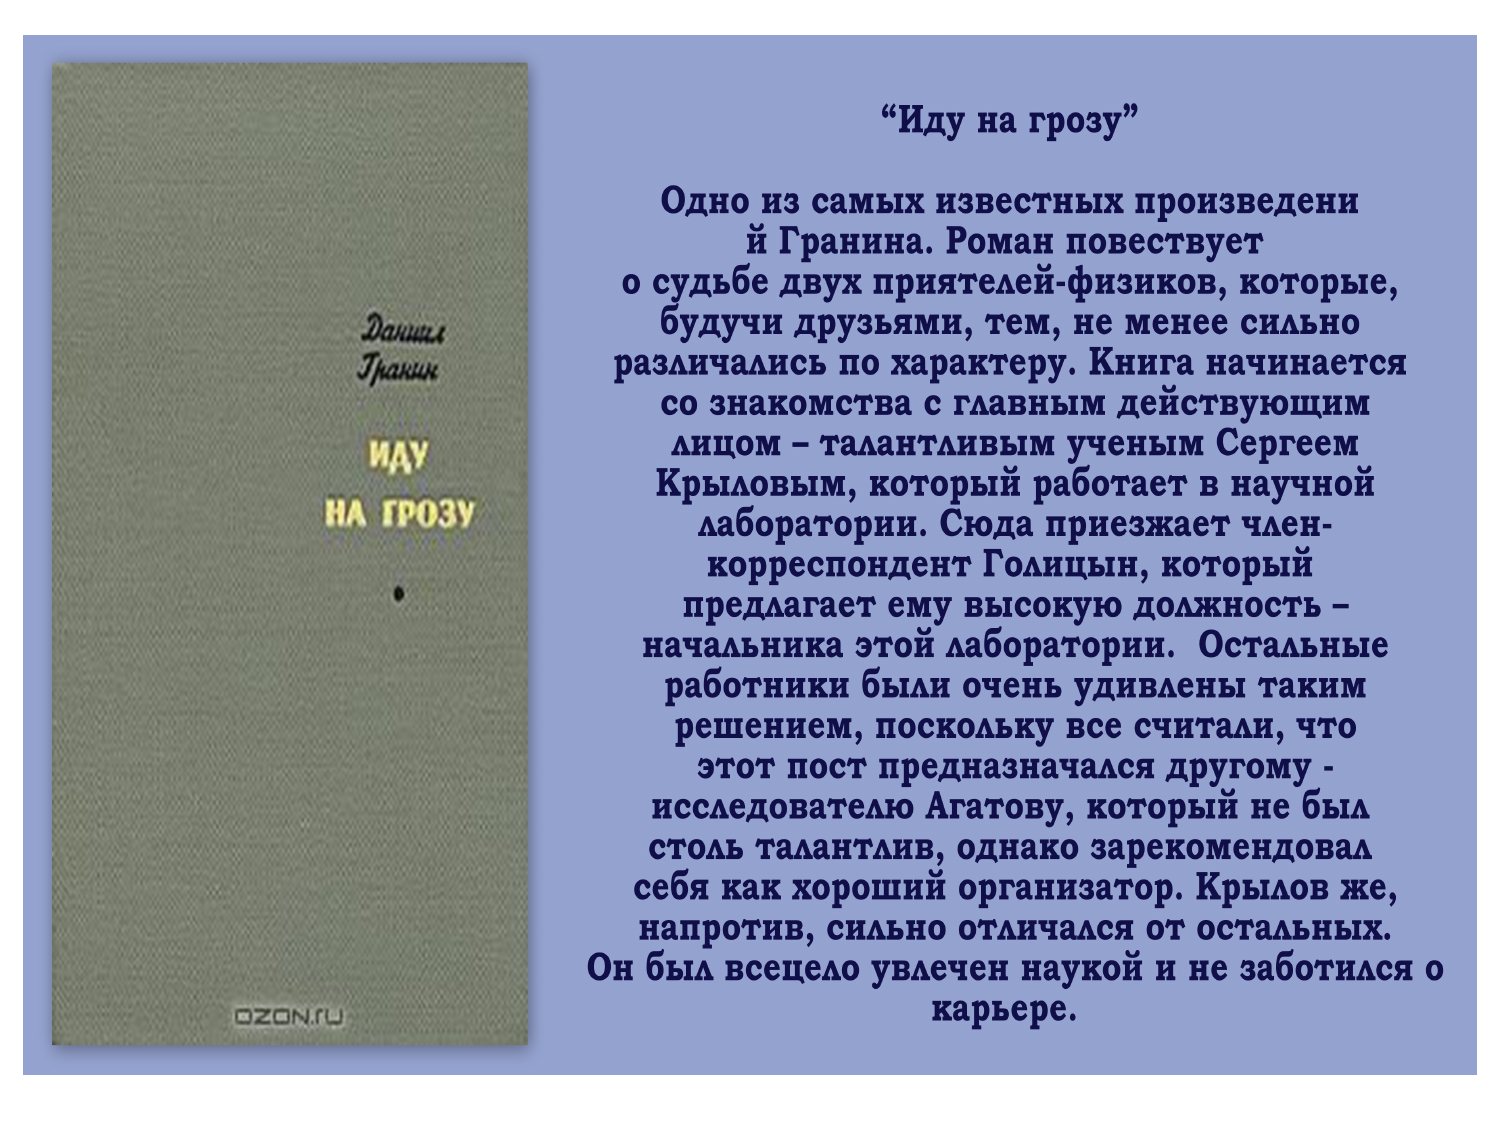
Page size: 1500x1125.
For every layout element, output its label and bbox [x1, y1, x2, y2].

picture [23, 35, 1477, 1075]
